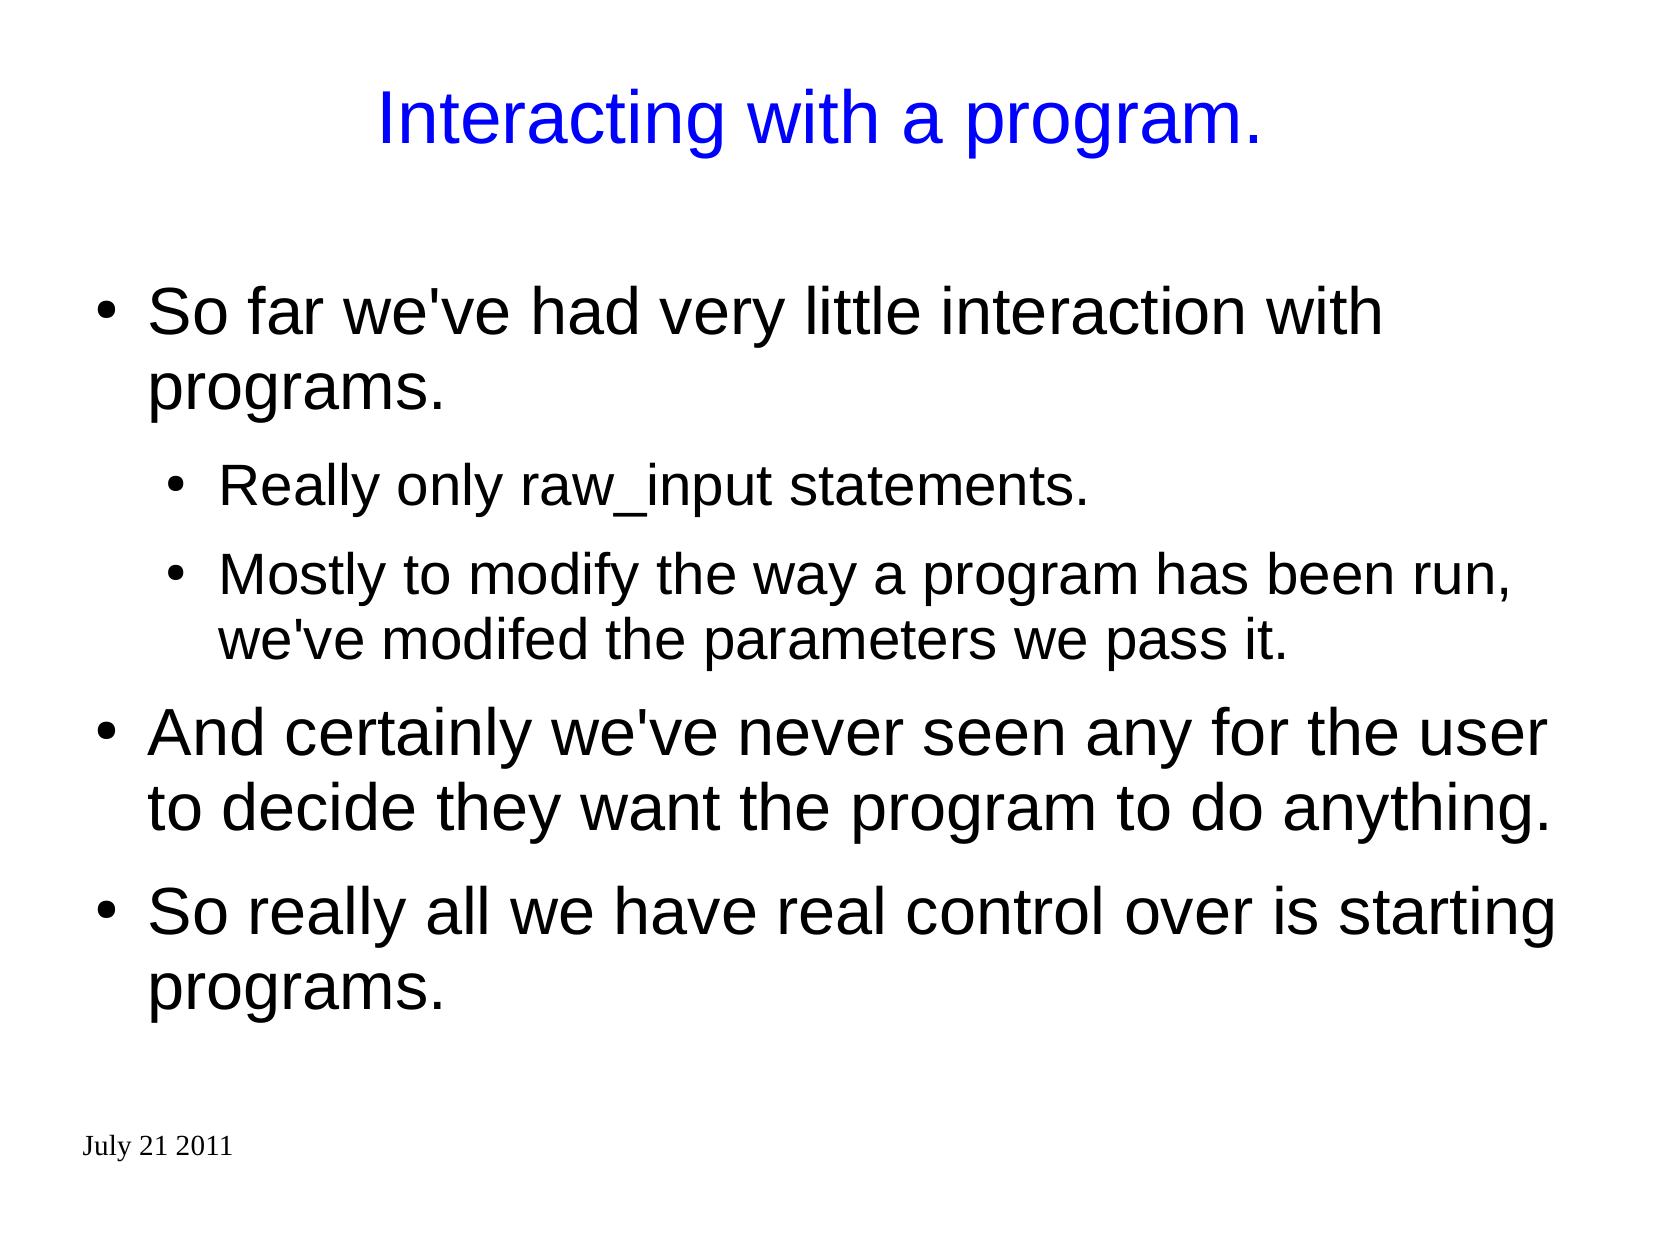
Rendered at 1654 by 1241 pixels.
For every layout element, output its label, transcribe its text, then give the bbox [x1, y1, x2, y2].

title Interacting with a program. [76, 58, 1565, 178]
list So far we've had very little interaction with programs. Really only raw_input statements. Mostly to modify the way a program has been run, we've modifed the parameters we pass it. And certainly we've never seen any for the user to decide they want the program to do anything. So really all we have real control over is starting programs. [76, 274, 1565, 1093]
